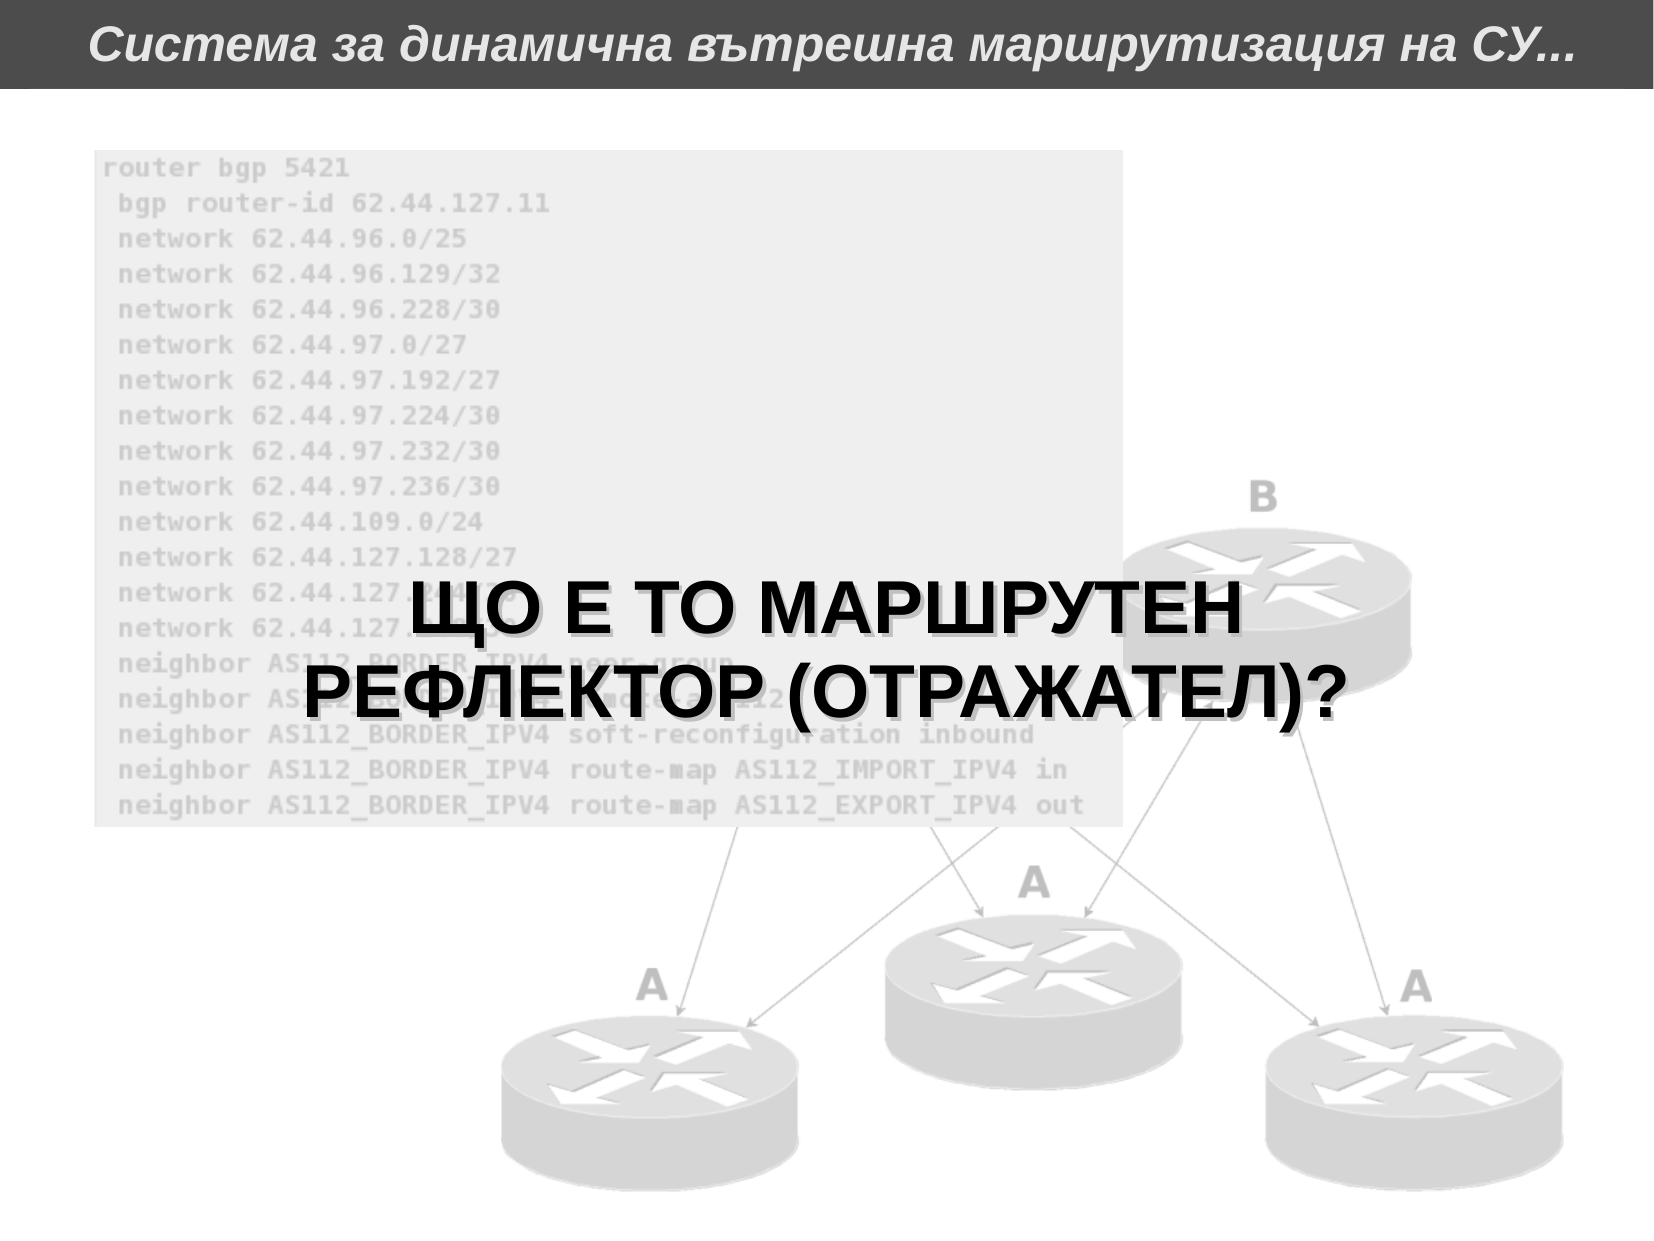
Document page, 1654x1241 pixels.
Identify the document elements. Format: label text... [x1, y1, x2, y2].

text_box [0, 0, 1654, 89]
text_box Система за динамична вътрешна маршрутизация на СУ... [72, 9, 1594, 80]
text_box ЩО Е ТО МАРШРУТЕН РЕФЛЕКТОР (ОТРАЖАТЕЛ)? [29, 88, 1625, 1211]
